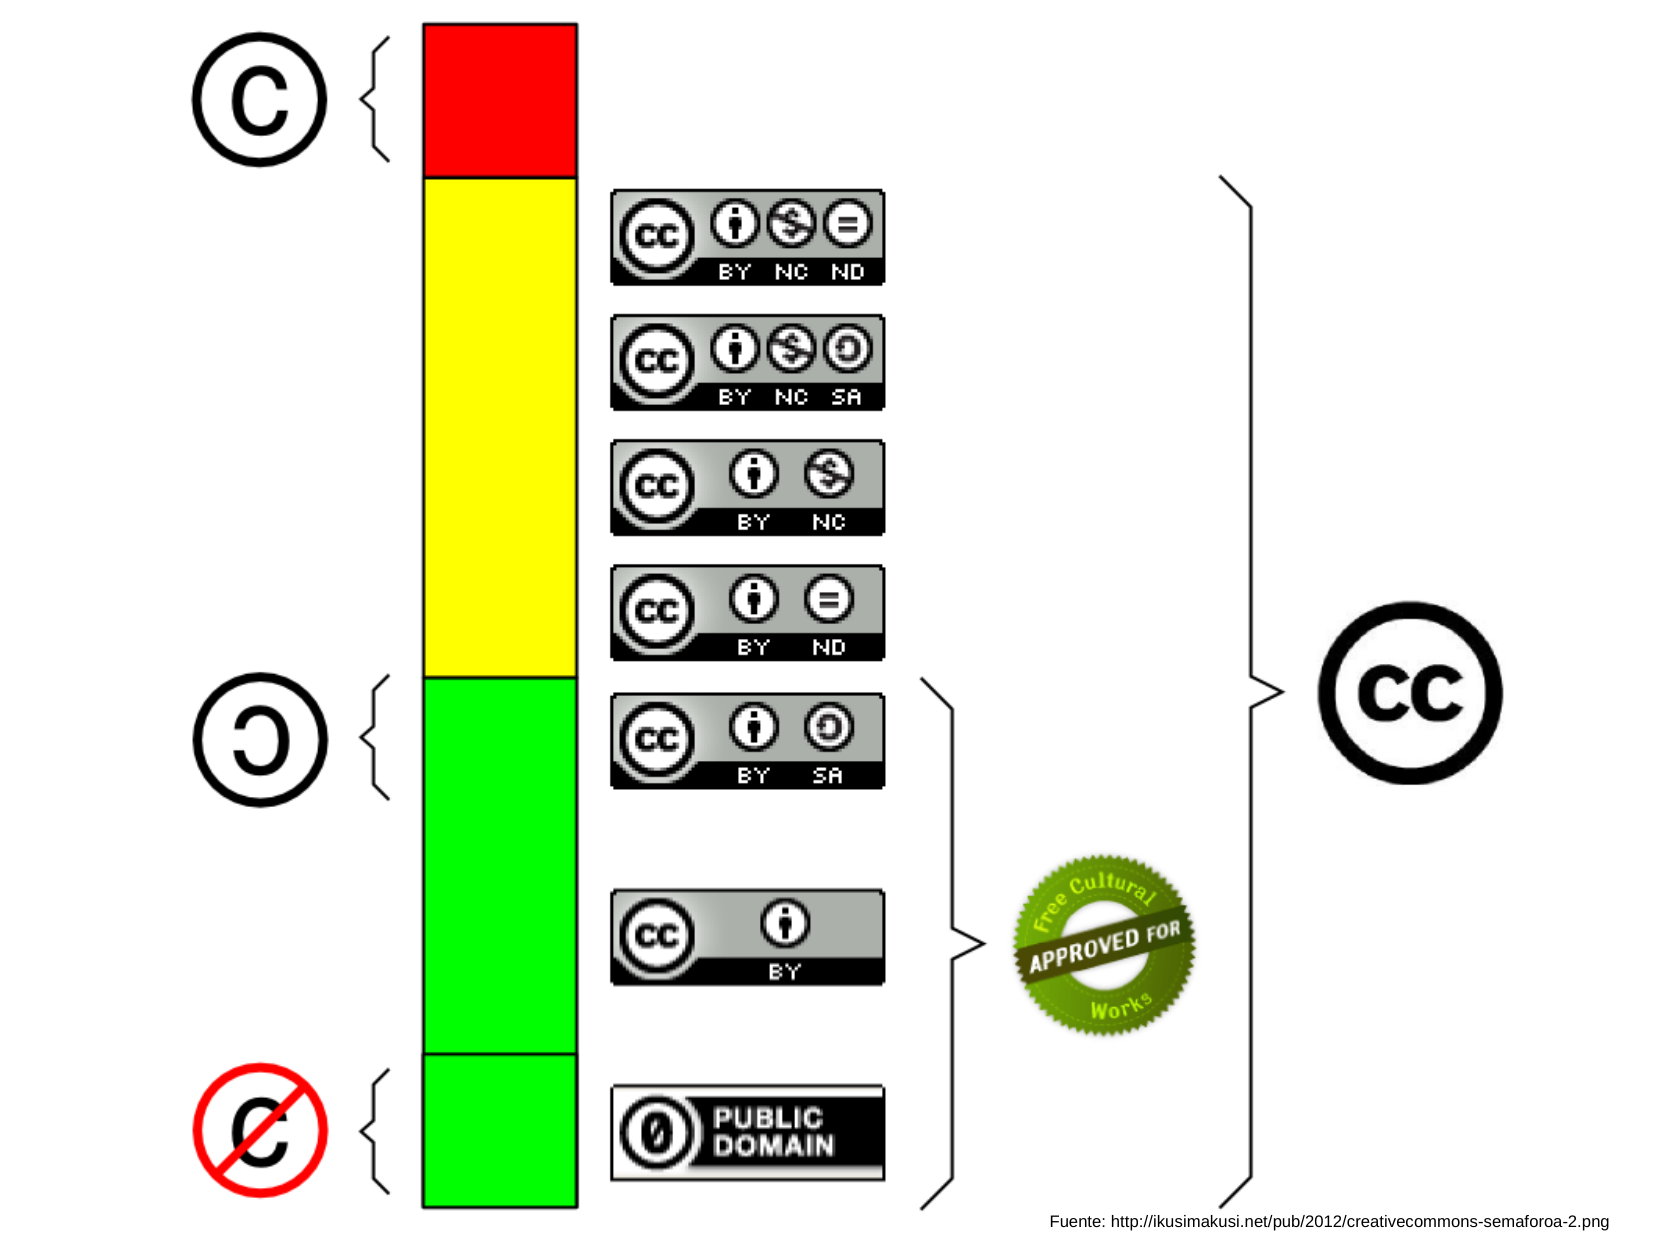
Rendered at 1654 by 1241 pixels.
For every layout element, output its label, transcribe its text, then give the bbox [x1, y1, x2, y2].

picture [171, 3, 1516, 1223]
text_box Fuente: http://ikusimakusi.net/pub/2012/creativecommons-semaforoa-2.png [1034, 1204, 1654, 1241]
